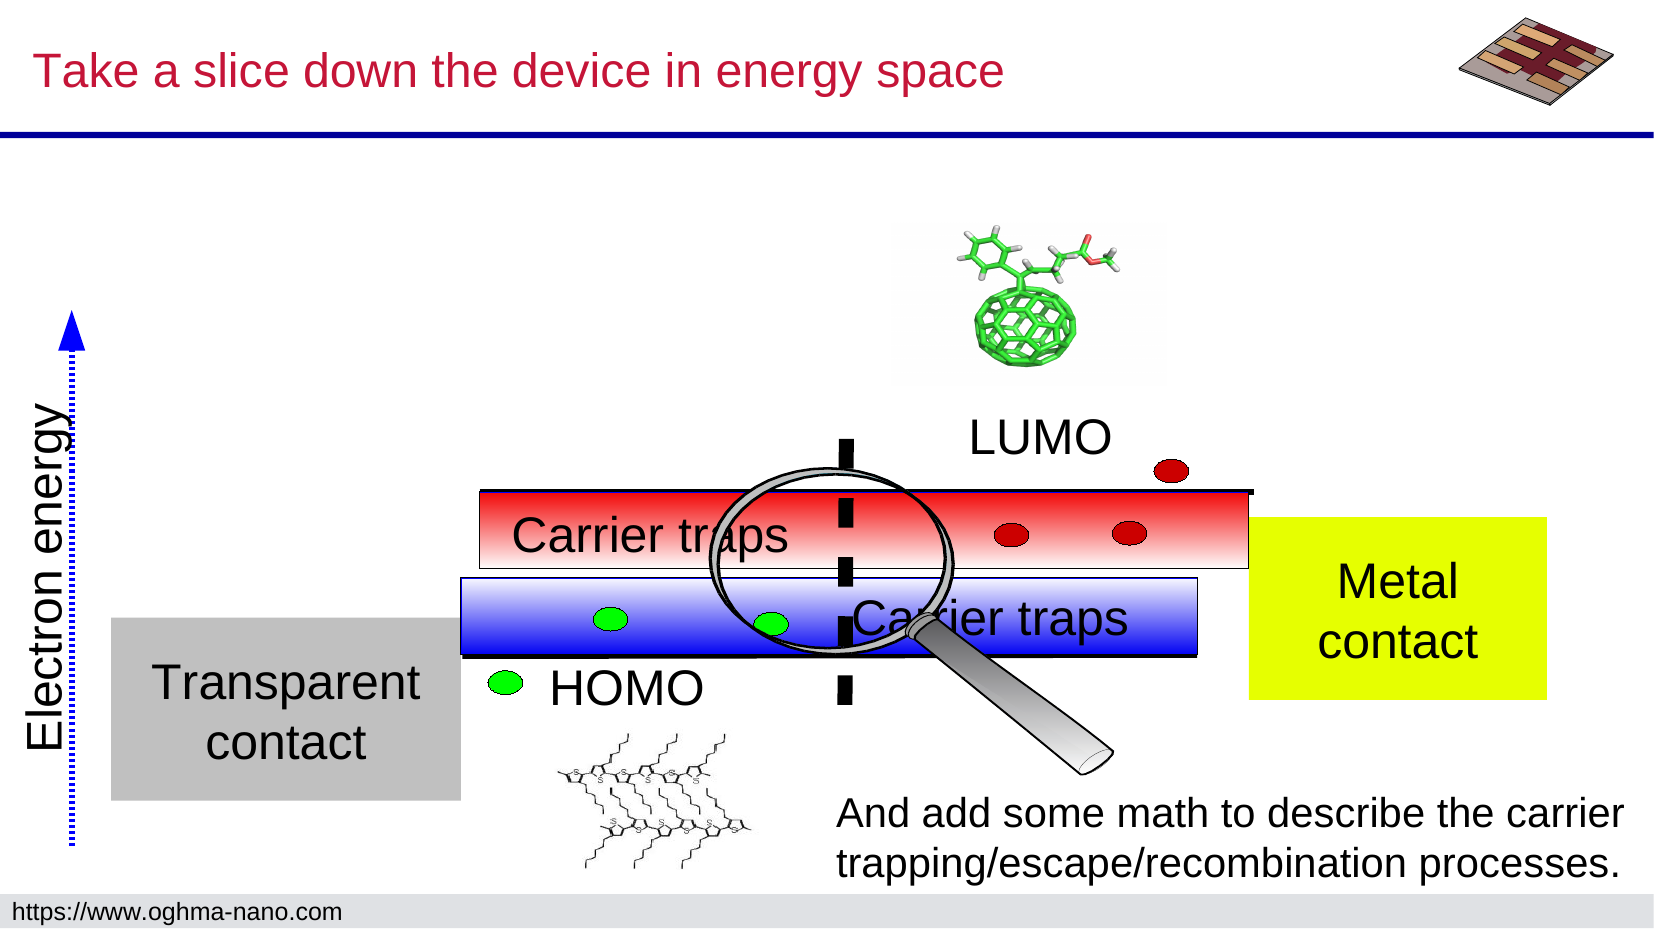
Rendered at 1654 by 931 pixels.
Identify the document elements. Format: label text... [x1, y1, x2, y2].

text_box And add some math to describe the carrier trapping/escape/recombination processes. [821, 778, 1654, 931]
text_box [1153, 459, 1189, 483]
text_box LUMO [953, 397, 1241, 473]
text_box Carrier traps [1117, 495, 1297, 571]
text_box Transparent contact [111, 617, 461, 801]
text_box [460, 577, 706, 655]
picture [549, 465, 1117, 870]
text_box Carrier traps [496, 495, 706, 571]
text_box HOMO [534, 655, 706, 724]
text_box Metal contact [1248, 517, 1547, 577]
title Take a slice down the device in energy space [17, 8, 1434, 134]
text_box [479, 491, 706, 569]
text_box Carrier traps [1117, 577, 1636, 653]
picture [891, 222, 1167, 386]
text_box [1117, 491, 1249, 495]
text_box Metal contact [1248, 653, 1547, 700]
text_box [487, 670, 523, 695]
